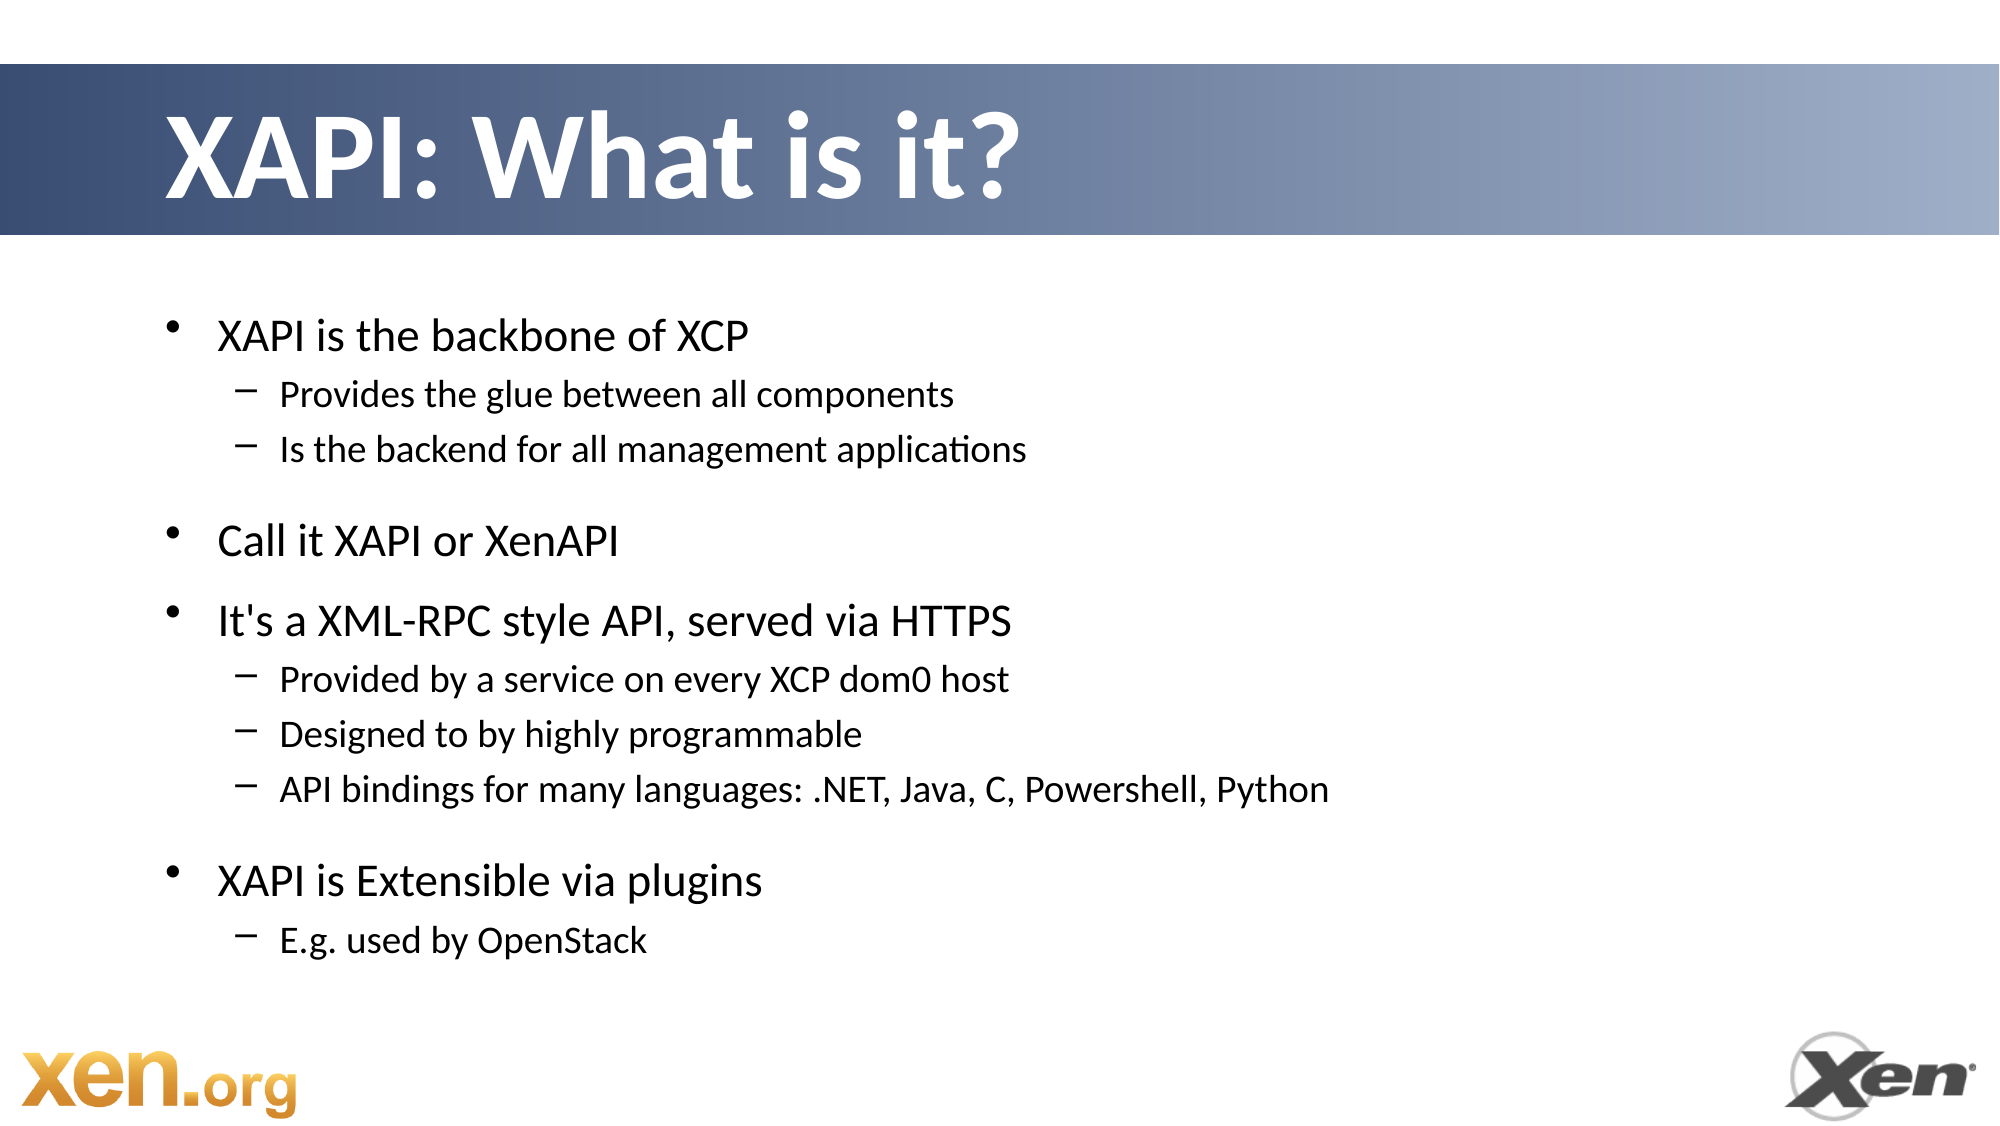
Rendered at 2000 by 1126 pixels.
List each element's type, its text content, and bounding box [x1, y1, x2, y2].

picture [19, 1051, 303, 1123]
table_cell Dom0 OS: CentOS, Debian, Fedora, NetBSD, OpenSuse, RHEL 5.x, Solaris 11, … [1779, 1030, 1989, 1126]
title XAPI: What is it? [150, 54, 1850, 243]
list XAPI is the backbone of XCP Provides the glue between all components Is the backend for all management applications Call it XAPI or XenAPI It's a XML-RPC style API, served via HTTPS Provided by a service on every XCP dom0 host Designed to by highly programmable API bindings for many languages: .NET, Java, C, Powershell, Python XAPI is Extensible via plugins E.g. used by OpenStack [149, 296, 1850, 973]
